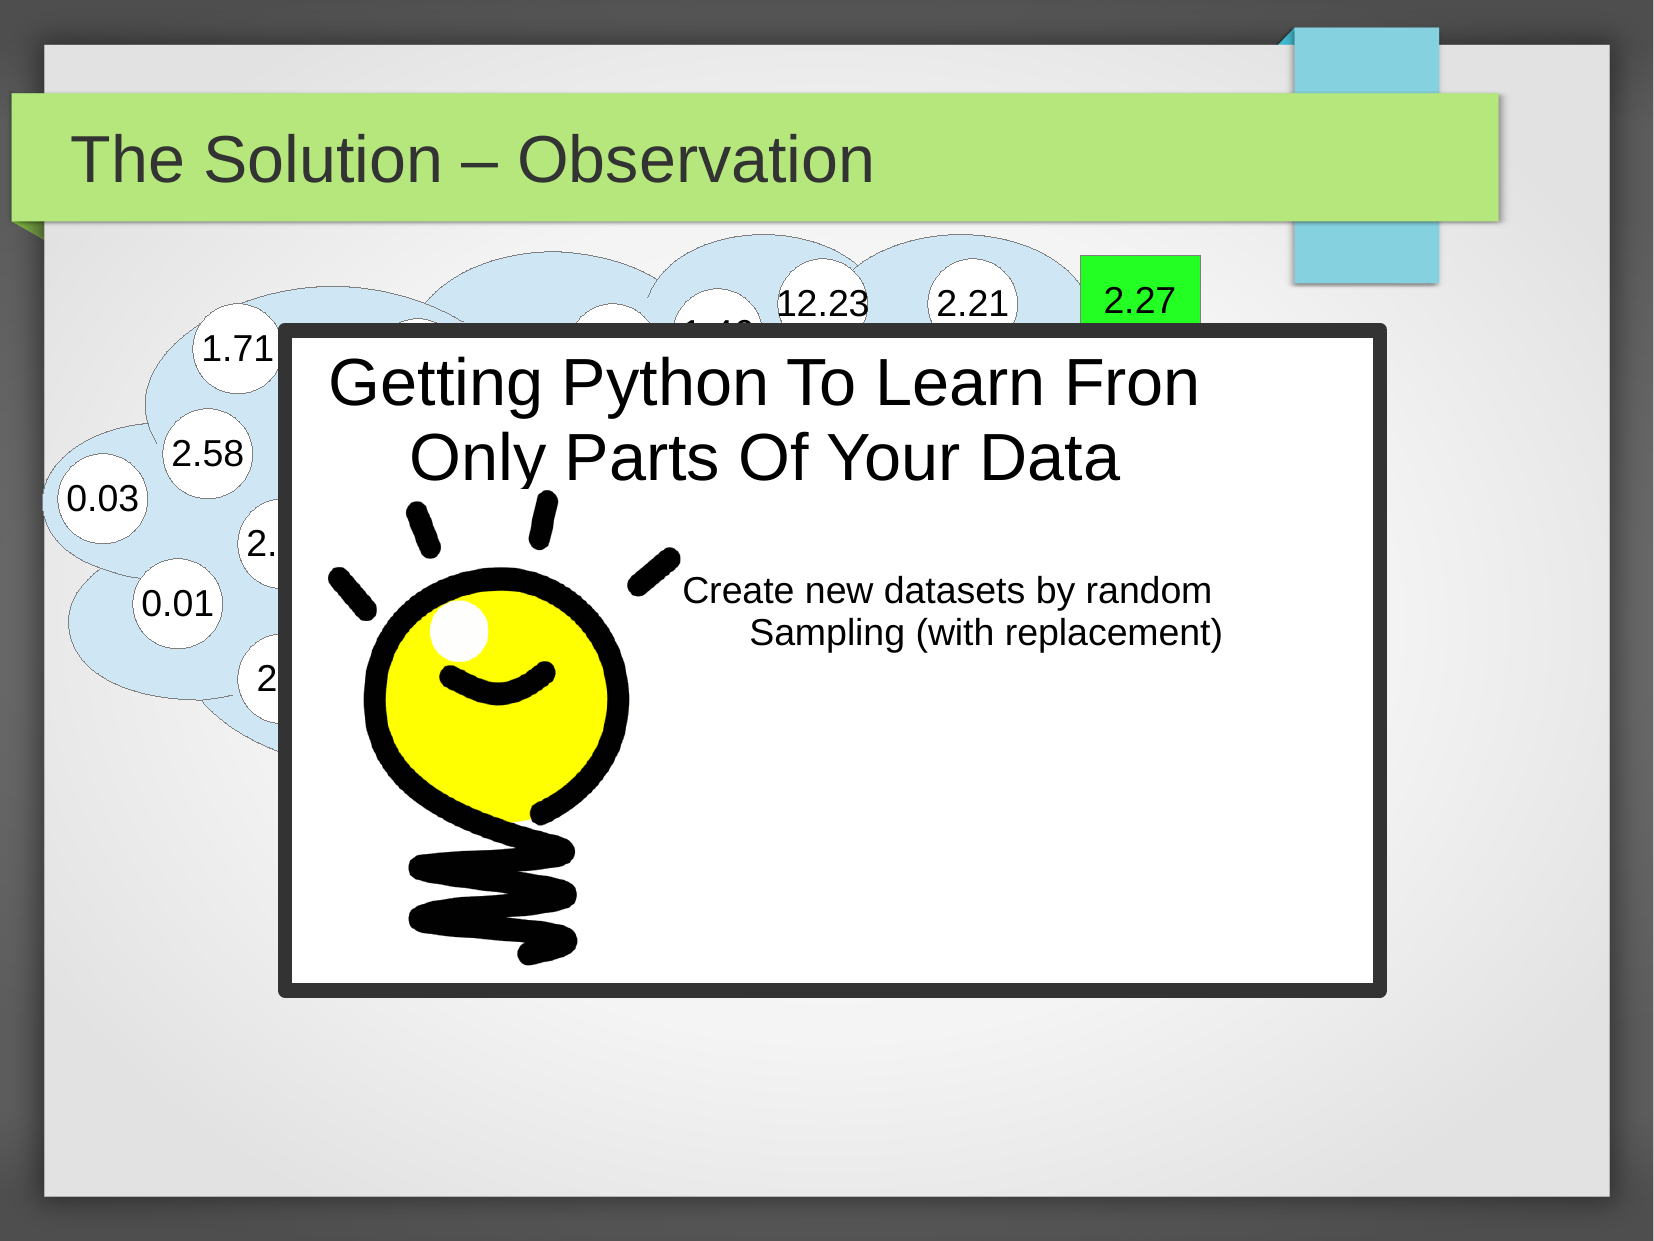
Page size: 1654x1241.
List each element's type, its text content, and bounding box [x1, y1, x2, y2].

text_box 3.42 [388, 318, 448, 330]
text_box 12.23 [777, 258, 868, 330]
picture [0, 0, 1654, 1241]
text_box 2.46 [237, 498, 285, 589]
text_box 1.71 [192, 303, 283, 394]
text_box 1.46 [672, 288, 763, 330]
text_box 2.0 [237, 633, 285, 724]
text_box 0.01 [132, 558, 223, 649]
text_box 2.27 [1080, 255, 1201, 330]
text_box [42, 234, 1080, 754]
text_box 2.21 [927, 258, 1018, 330]
text_box 2.58 [162, 408, 253, 499]
title The Solution – Observation [70, 106, 1229, 213]
text_box Getting Python To Learn Fron Only Parts Of Your Data Create new datasets by random Sampling (with replacement) [285, 330, 1381, 991]
text_box 2.56 [571, 303, 654, 330]
text_box 0.03 [57, 453, 148, 544]
